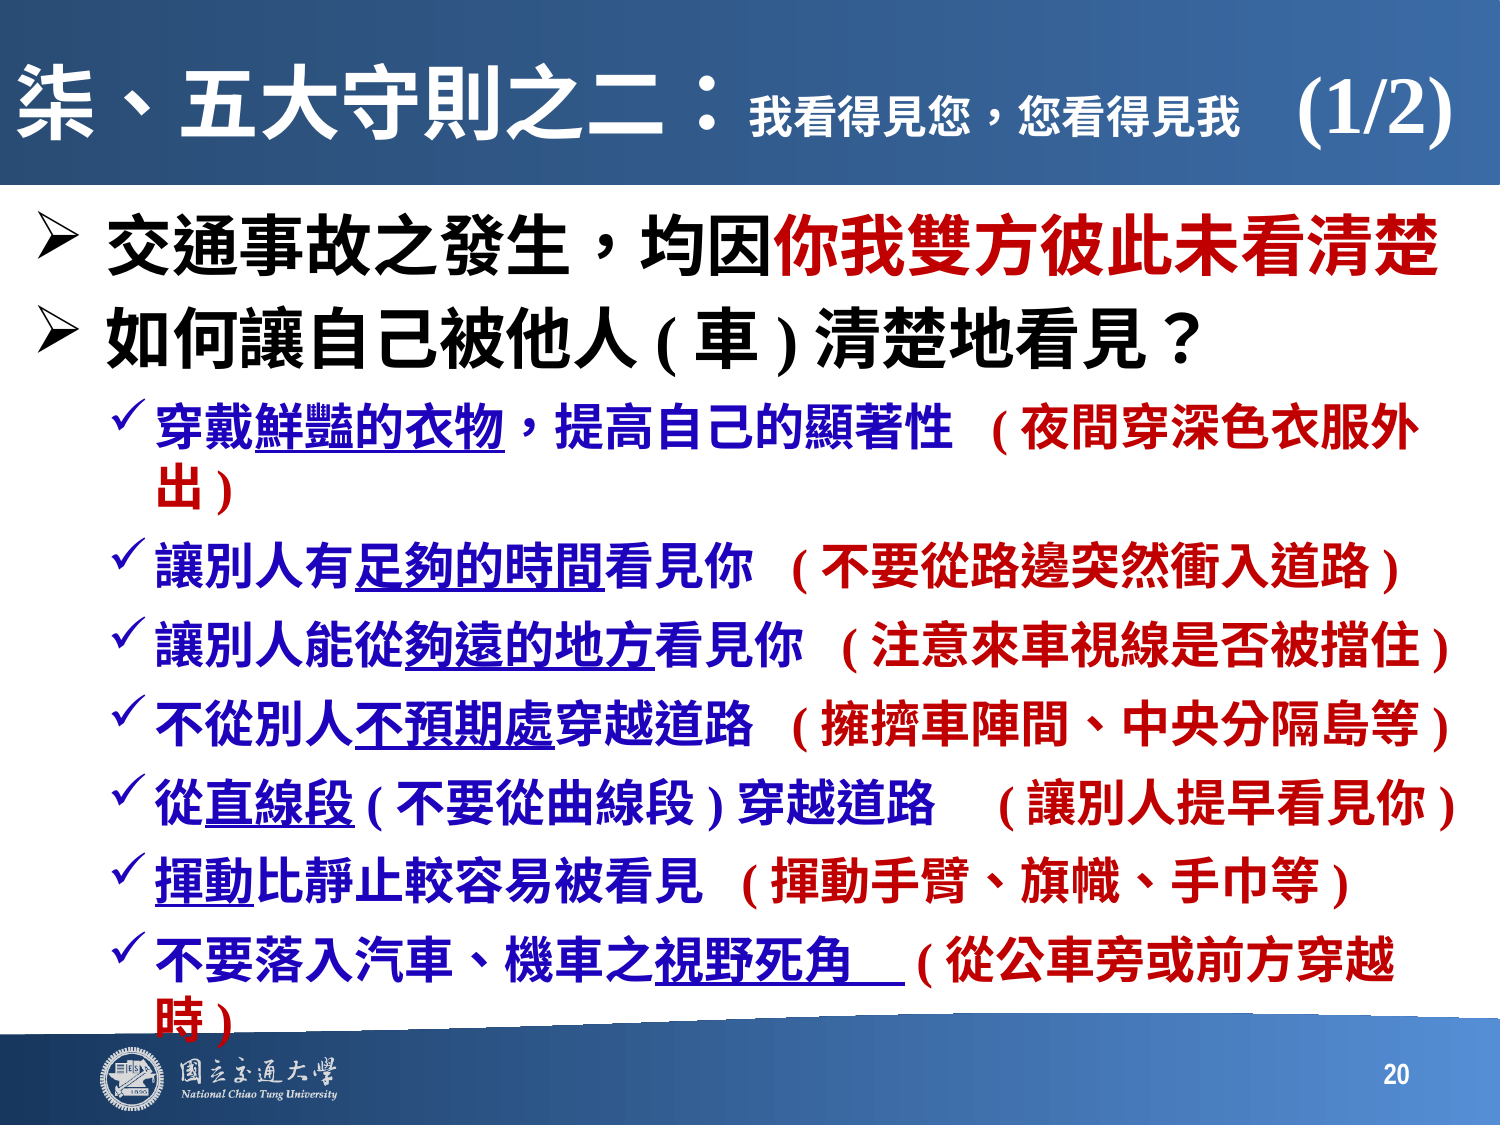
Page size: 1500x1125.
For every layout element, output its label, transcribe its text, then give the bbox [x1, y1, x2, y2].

title 柒、五大守則之二：我看得見您，您看得見我 (1/2) [0, 31, 1500, 171]
list 交通事故之發生，均因你我雙方彼此未看清楚 如何讓自己被他人(車)清楚地看見？ 穿戴鮮豔的衣物，提高自己的顯著性 (夜間穿深色衣服外出) 讓別人有足夠的時間看見你 (不要從路邊突然衝入道路) 讓別人能從夠遠的地方看見你 (注意來車視線是否被擋住) 不從別人不預期處穿越道路 (擁擠車陣間、中央分隔島等) 從直線段(不要從曲線段)穿越道路 (讓別人提早看見你) 揮動比靜止較容易被看見 (揮動手臂、旗幟、手巾等) 不要落入汽車、機車之視野死角 (從公車旁或前方穿越時) [17, 196, 1483, 1012]
slide_number <編號> [1074, 1042, 1425, 1103]
